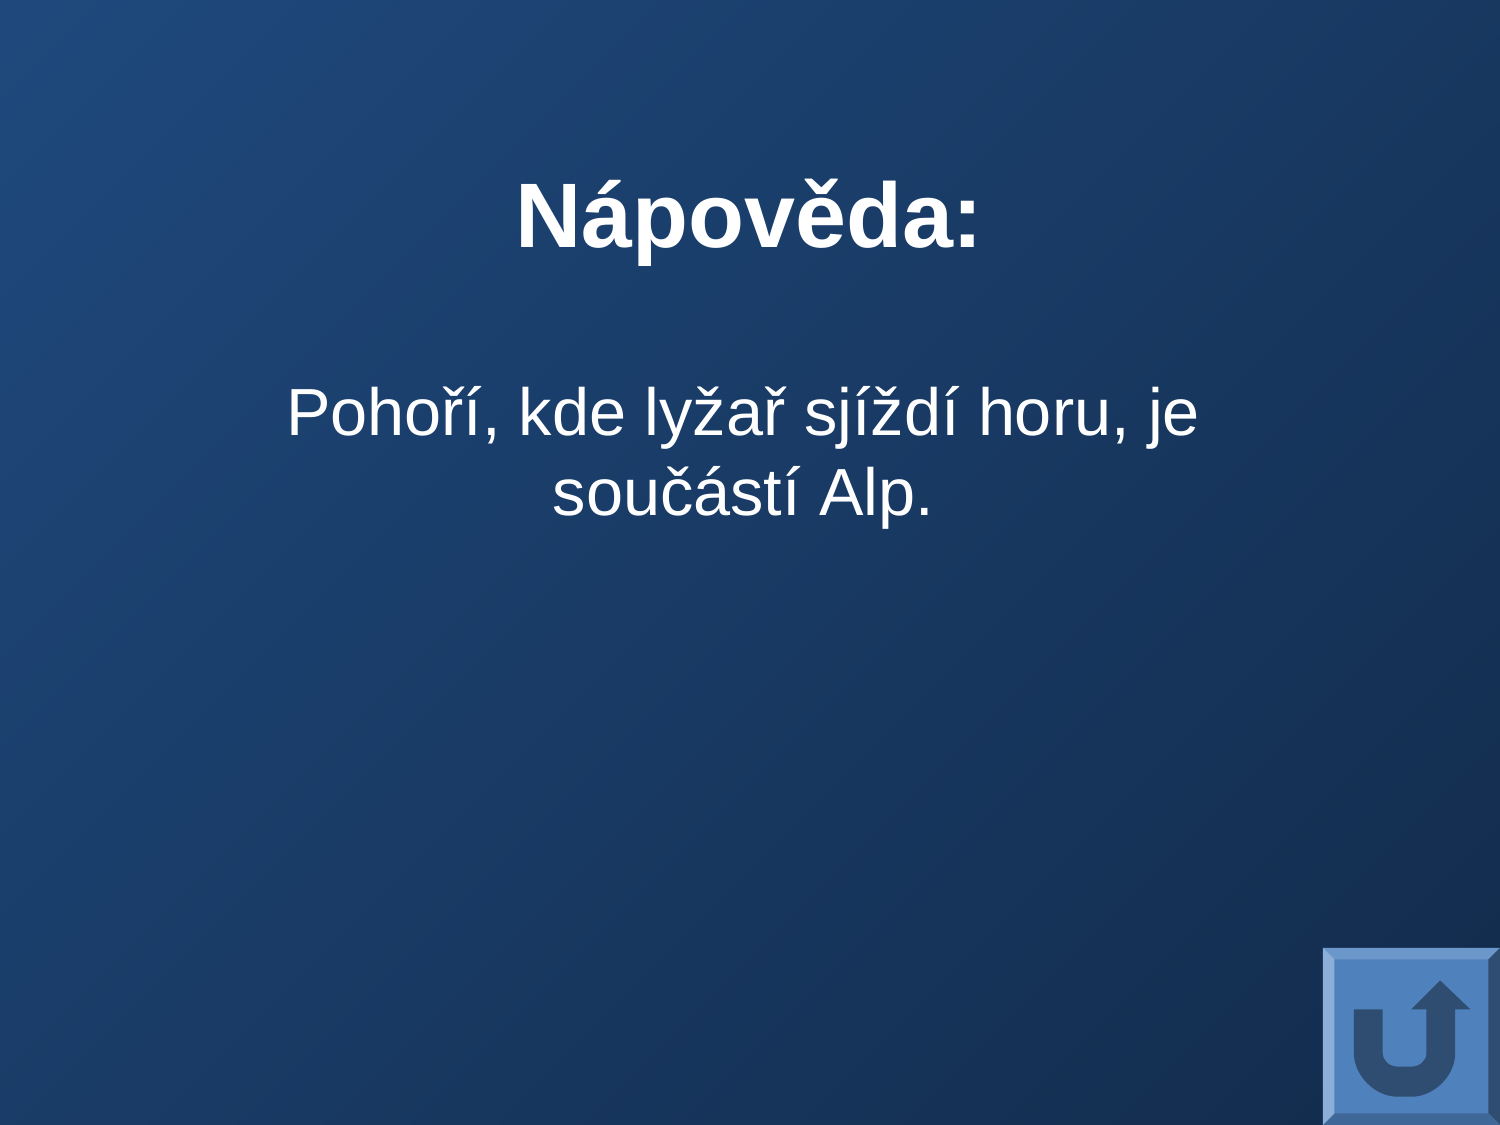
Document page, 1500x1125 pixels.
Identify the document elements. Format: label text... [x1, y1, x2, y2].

text_box [1324, 947, 1500, 1125]
text_box Pohoří, kde lyžař sjíždí horu, je součástí Alp. [218, 361, 1269, 650]
title Nápověda: [112, 90, 1388, 332]
